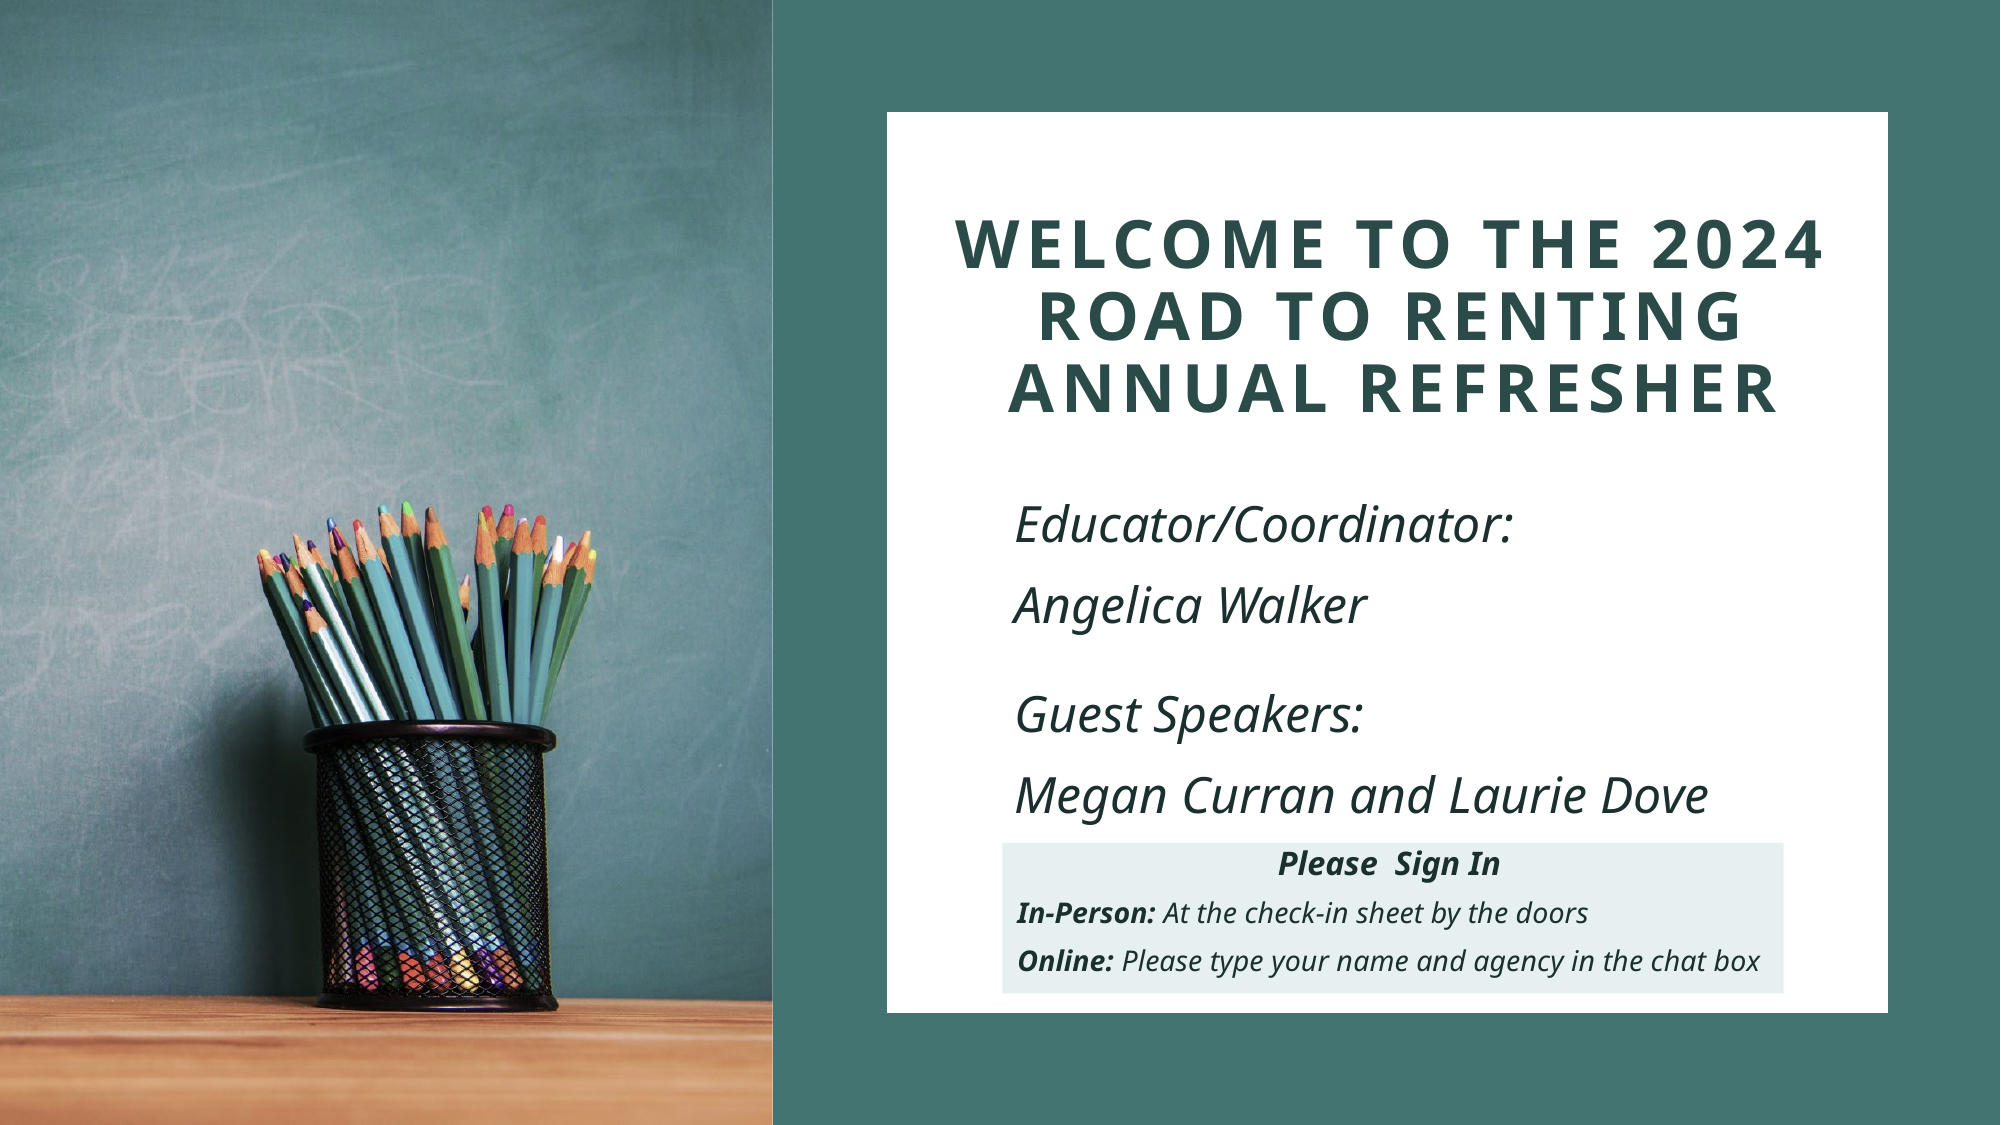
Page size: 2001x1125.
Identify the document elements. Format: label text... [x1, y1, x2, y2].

picture [0, 0, 773, 1125]
text_box [773, 0, 2000, 1125]
text_box Educator/Coordinator: Angelica Walker [999, 484, 1782, 659]
text_box Please Sign In In-Person: At the check-in sheet by the doors Online: Please type your name and agency in the chat box [1002, 842, 1784, 994]
title Welcome to the 2024 Road to Renting annual refresher [934, 165, 1852, 435]
subtitle Guest Speakers: Megan Curran and Laurie Dove [999, 675, 1782, 901]
